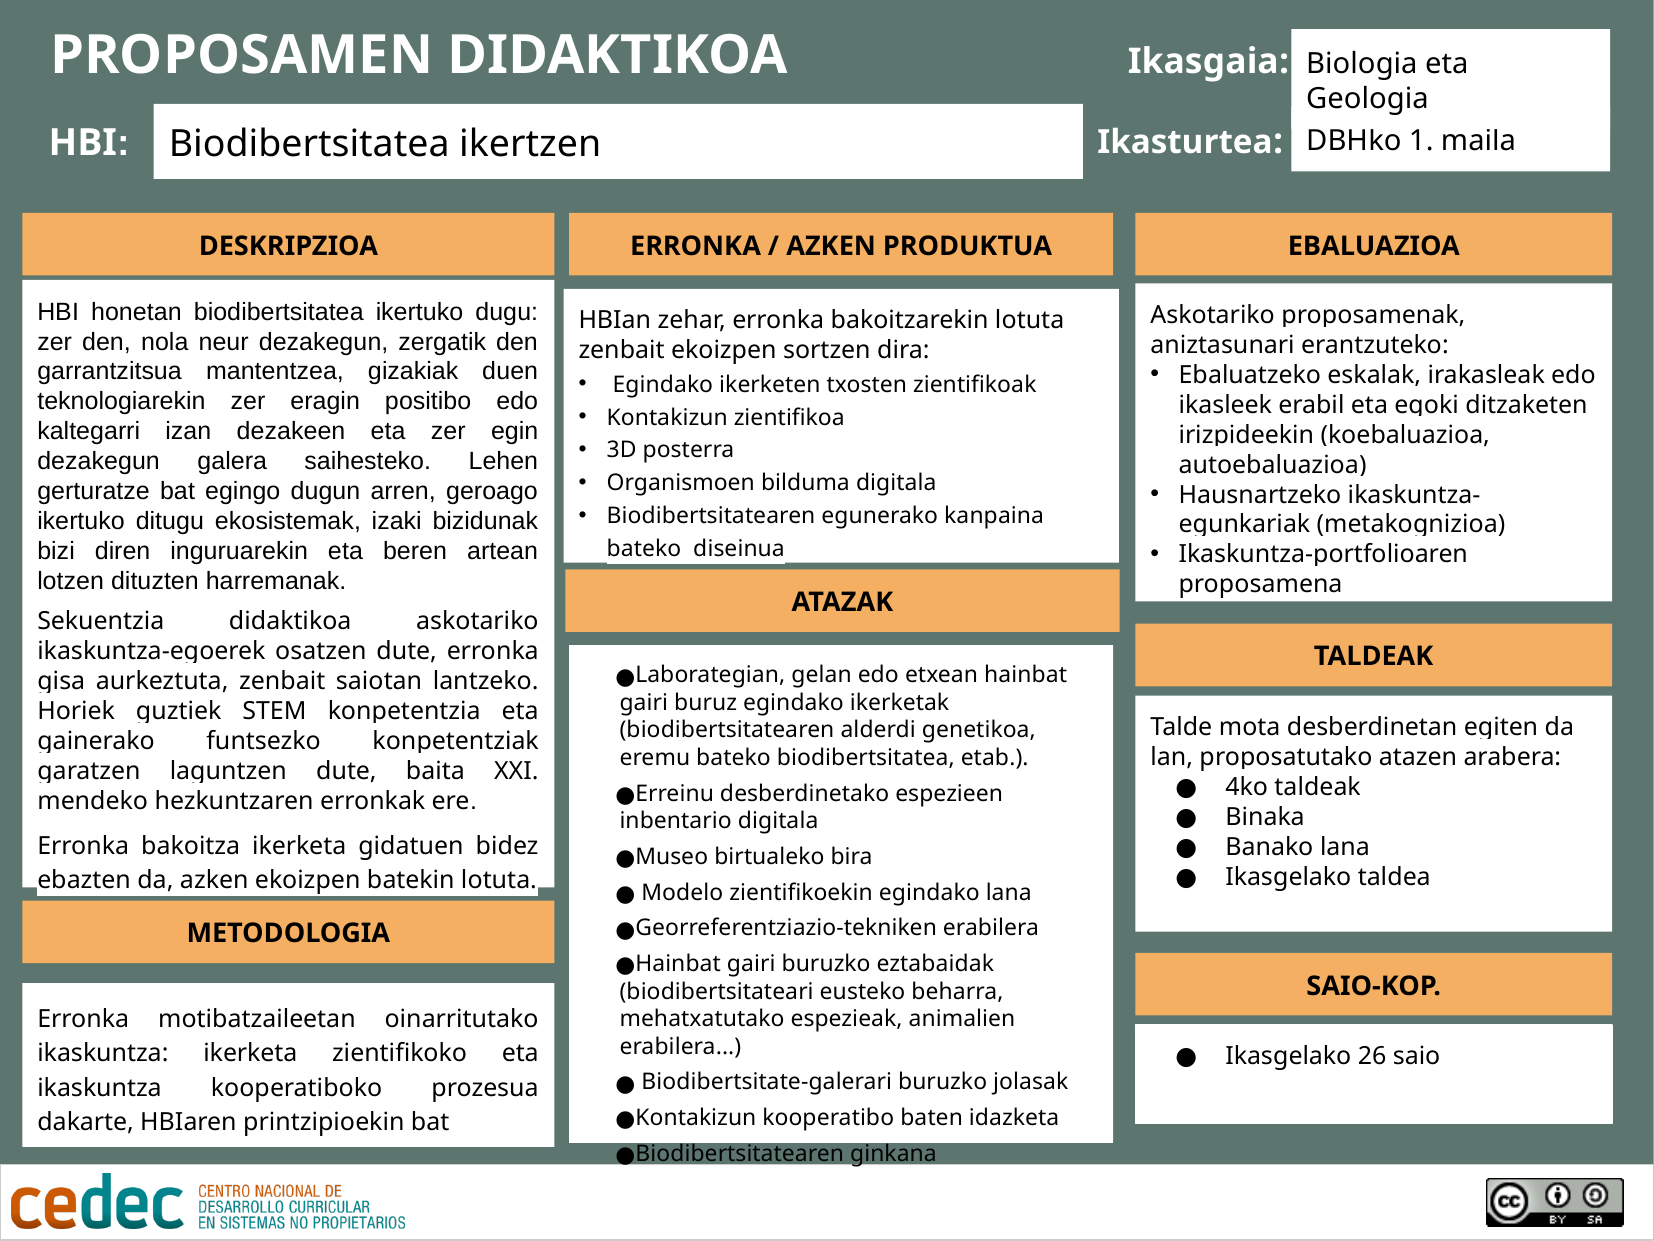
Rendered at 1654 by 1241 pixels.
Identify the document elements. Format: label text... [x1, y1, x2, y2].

text_box HBIan zehar, erronka bakoitzarekin lotuta zenbait ekoizpen sortzen dira: Egindako ikerketen txosten zientifikoak Kontakizun zientifikoa 3D posterra Organismoen bilduma digitala Biodibertsitatearen egunerako kanpaina bateko diseinua [563, 288, 1119, 563]
text_box METODOLOGIA [22, 900, 555, 964]
text_box Laborategian, gelan edo etxean hainbat gairi buruz egindako ikerketak (biodibertsitatearen alderdi genetikoa, eremu bateko biodibertsitatea, etab.). Erreinu desberdinetako espezieen inbentario digitala Museo birtualeko bira Modelo zientifikoekin egindako lana Georreferentziazio-tekniken erabilera Hainbat gairi buruzko eztabaidak (biodibertsitateari eusteko beharra, mehatxatutako espezieak, animalien erabilera...) Biodibertsitate-galerari buruzko jolasak Kontakizun kooperatibo baten idazketa Biodibertsitatearen ginkana [569, 645, 1114, 1143]
picture [1486, 1178, 1624, 1227]
text_box Erronka motibatzaileetan oinarritutako ikaskuntza: ikerketa zientifikoko eta ikaskuntza kooperatiboko prozesua dakarte, HBIaren printzipioekin bat [22, 983, 555, 1147]
text_box Askotariko proposamenak, aniztasunari erantzuteko: Ebaluatzeko eskalak, irakasleak edo ikasleek erabil eta egoki ditzaketen irizpideekin (koebaluazioa, autoebaluazioa) Hausnartzeko ikaskuntza-egunkariak (metakognizioa) Ikaskuntza-portfolioaren proposamena [1135, 283, 1613, 602]
text_box ATAZAK [565, 569, 1120, 632]
text_box [0, 1164, 1654, 1241]
text_box EBALUAZIOA [1135, 212, 1613, 276]
text_box DESKRIPZIOA [22, 212, 555, 276]
text_box Ikasgelako 26 saio [1135, 1024, 1613, 1124]
text_box PROPOSAMEN DIDAKTIKOA [35, 11, 1027, 110]
picture [11, 1173, 405, 1229]
text_box Biologia eta Geologia [1291, 29, 1611, 130]
text_box SAIO-KOP. [1135, 952, 1613, 1016]
text_box Biodibertsitatea ikertzen [153, 103, 1083, 179]
text_box TALDEAK [1135, 623, 1613, 687]
text_box Ikasgaia: [1113, 30, 1291, 94]
text_box HBI honetan biodibertsitatea ikertuko dugu: zer den, nola neur dezakegun, zergatik den garrantzitsua mantentzea, gizakiak duen teknologiarekin zer eragin positibo edo kaltegarri izan dezakeen eta zer egin dezakegun galera saihesteko. Lehen gerturatze bat egingo dugun arren, geroago ikertuko ditugu ekosistemak, izaki bizidunak bizi diren inguruarekin eta beren artean lotzen dituzten harremanak. Sekuentzia didaktikoa askotariko ikaskuntza-egoerek osatzen dute, erronka gisa aurkeztuta, zenbait saiotan lantzeko. Horiek guztiek STEM konpetentzia eta gainerako funtsezko konpetentziak garatzen laguntzen dute, baita XXI. mendeko hezkuntzaren erronkak ere. Erronka bakoitza ikerketa gidatuen bidez ebazten da, azken ekoizpen batekin lotuta. [22, 279, 555, 888]
text_box ERRONKA / AZKEN PRODUKTUA [569, 212, 1114, 276]
text_box DBHko 1. maila [1291, 130, 1611, 172]
text_box HBI: [33, 110, 153, 174]
text_box Talde mota desberdinetan egiten da lan, proposatutako atazen arabera: 4ko taldeak Binaka Banako lana Ikasgelako taldea [1135, 695, 1613, 932]
text_box Ikasturtea: [1083, 110, 1303, 173]
